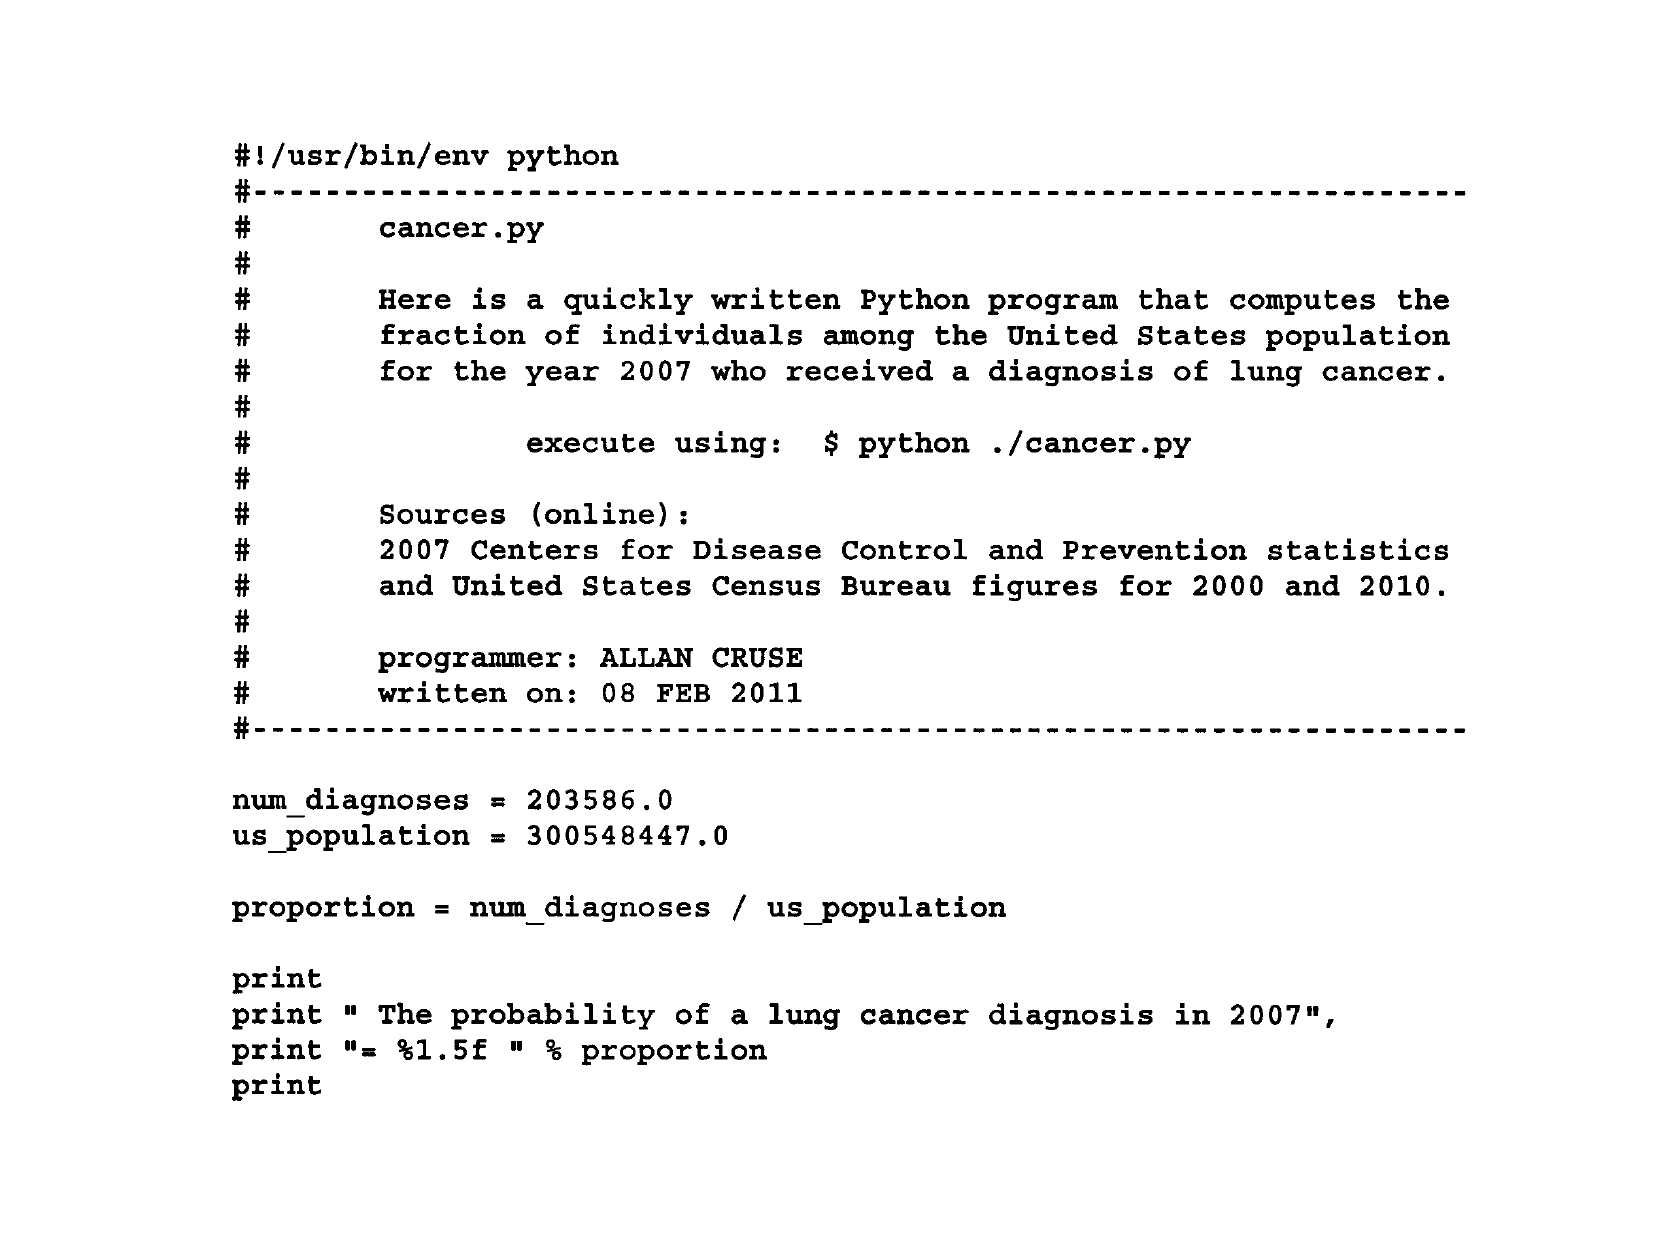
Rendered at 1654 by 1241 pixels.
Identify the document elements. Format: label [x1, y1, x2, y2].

picture [187, 112, 1501, 1163]
